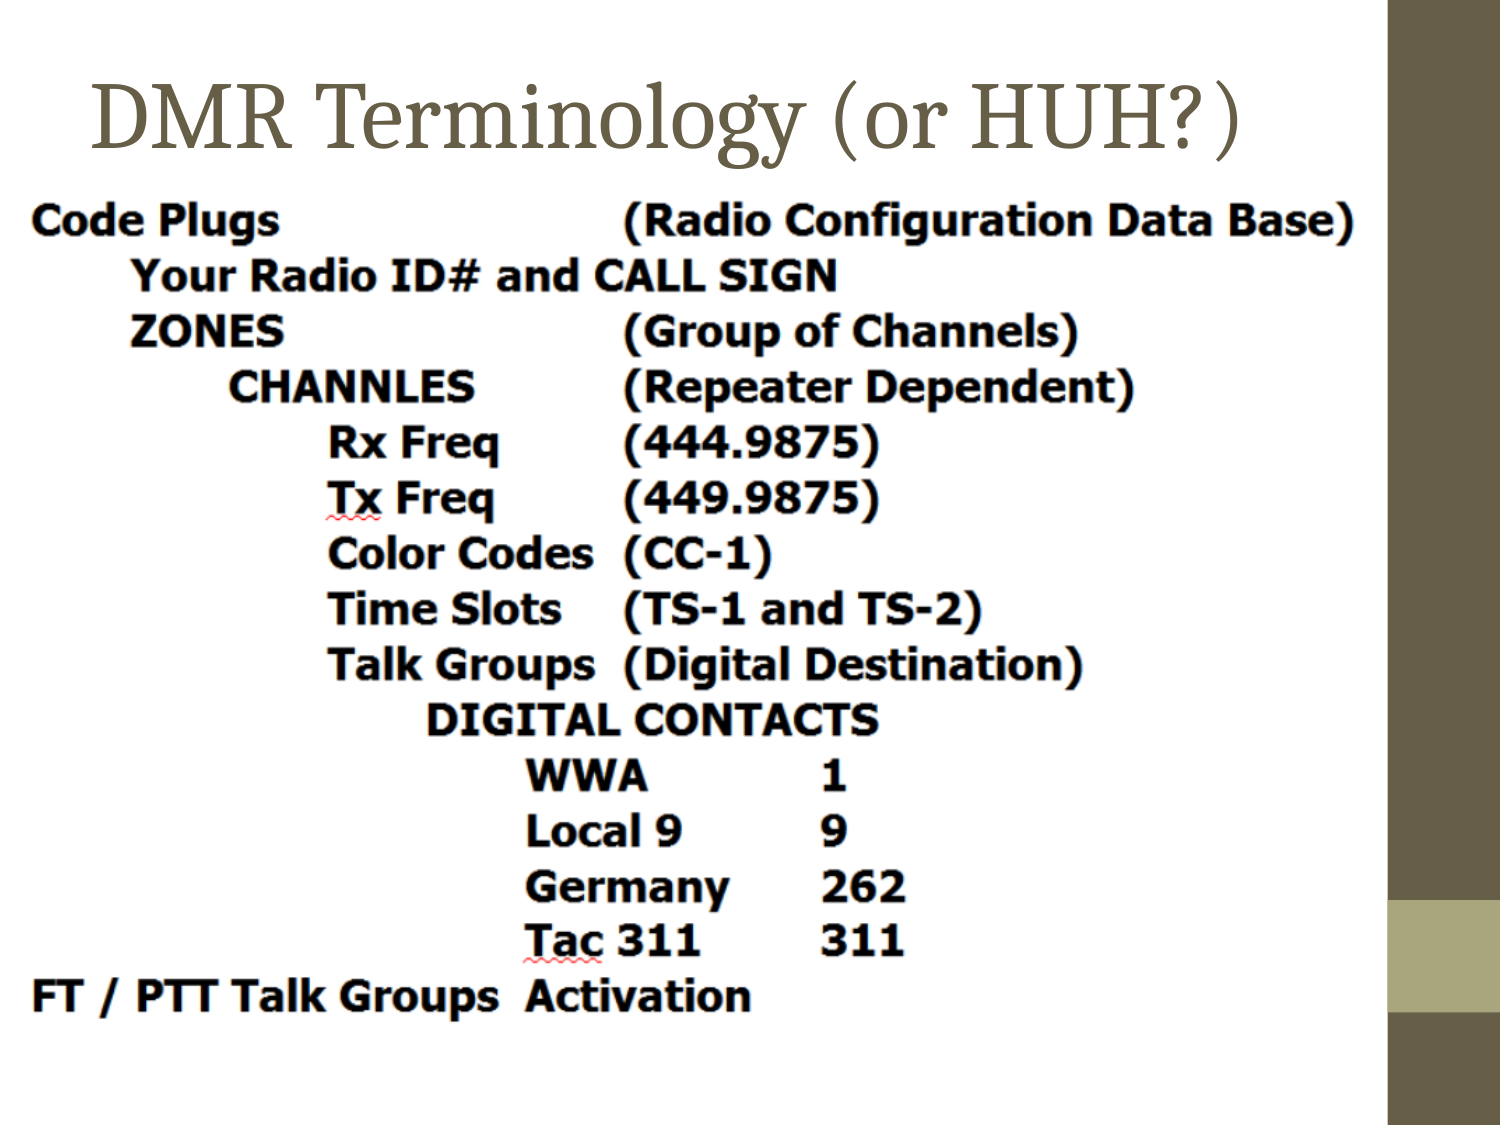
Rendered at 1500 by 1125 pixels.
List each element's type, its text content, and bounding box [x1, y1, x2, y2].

title DMR Terminology (or HUH?) [75, 45, 1325, 194]
picture [15, 194, 1366, 1026]
